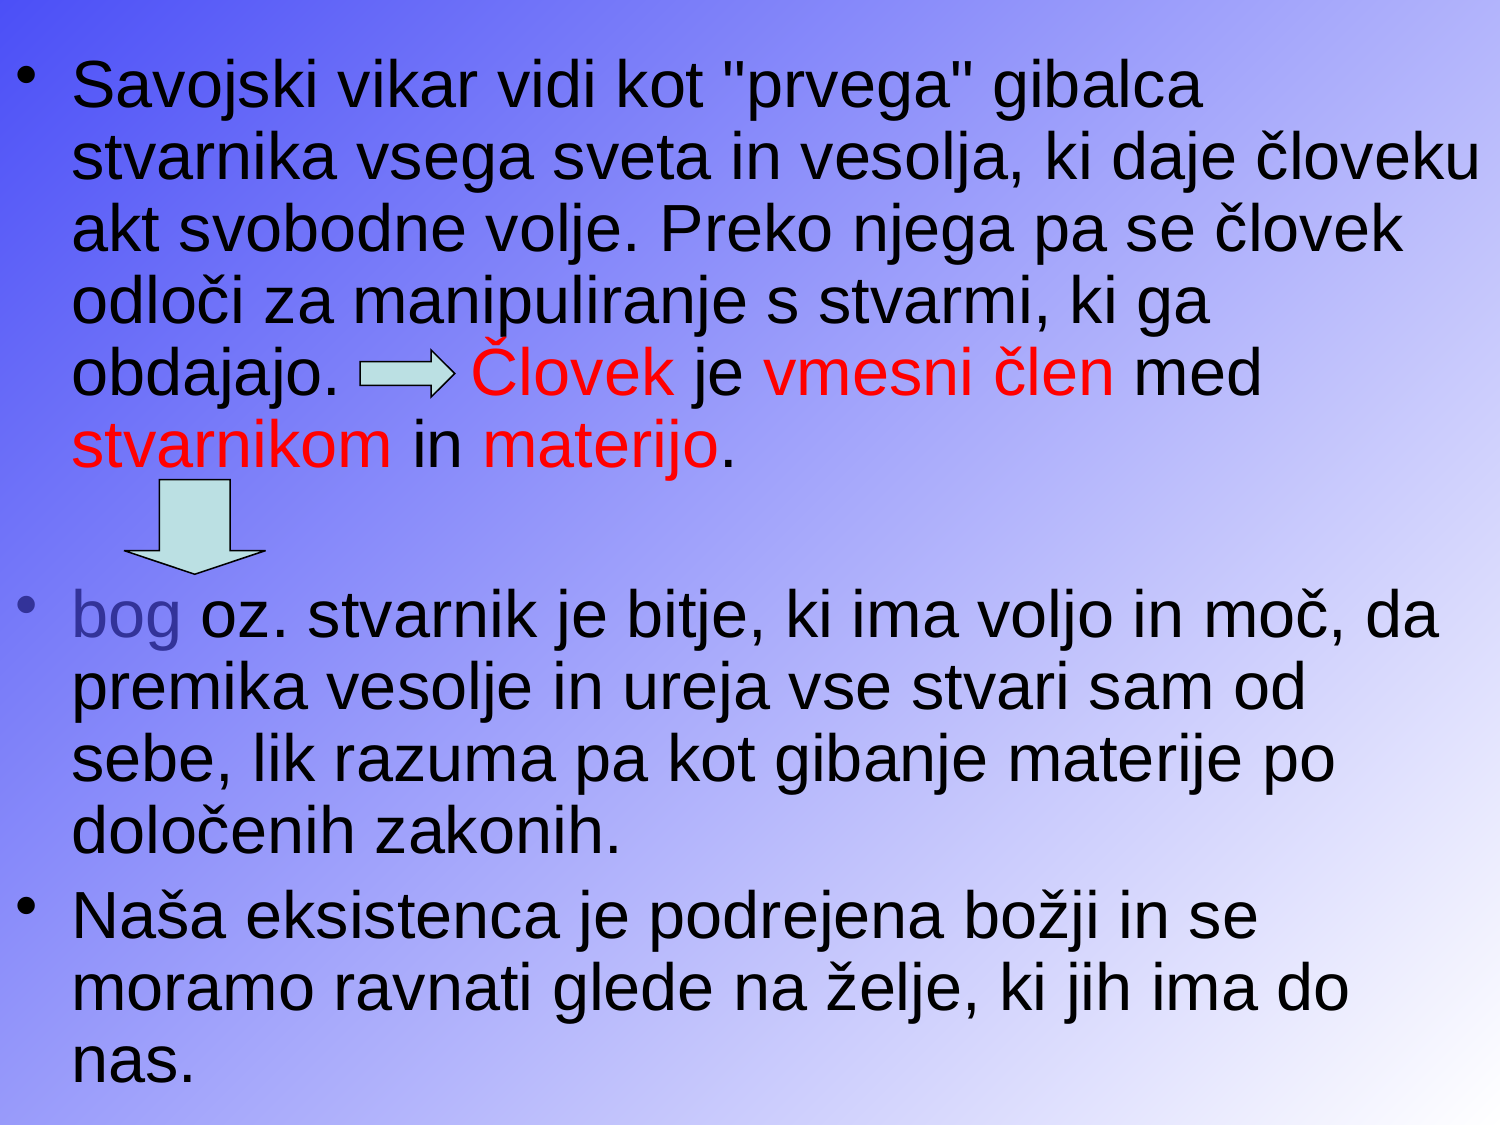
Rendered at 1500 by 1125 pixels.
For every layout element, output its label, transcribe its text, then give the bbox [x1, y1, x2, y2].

text_box [360, 349, 455, 398]
text_box [123, 479, 266, 575]
list Savojski vikar vidi kot "prvega" gibalca stvarnika vsega sveta in vesolja, ki daje človeku akt svobodne volje. Preko njega pa se človek odloči za manipuliranje s stvarmi, ki ga obdajajo. Človek je vmesni člen med stvarnikom in materijo. bog oz. stvarnik je bitje, ki ima voljo in moč, da premika vesolje in ureja vse stvari sam od sebe, lik razuma pa kot gibanje materije po določenih zakonih. Naša eksistenca je podrejena božji in se moramo ravnati glede na želje, ki jih ima do nas. [0, 42, 1500, 1125]
